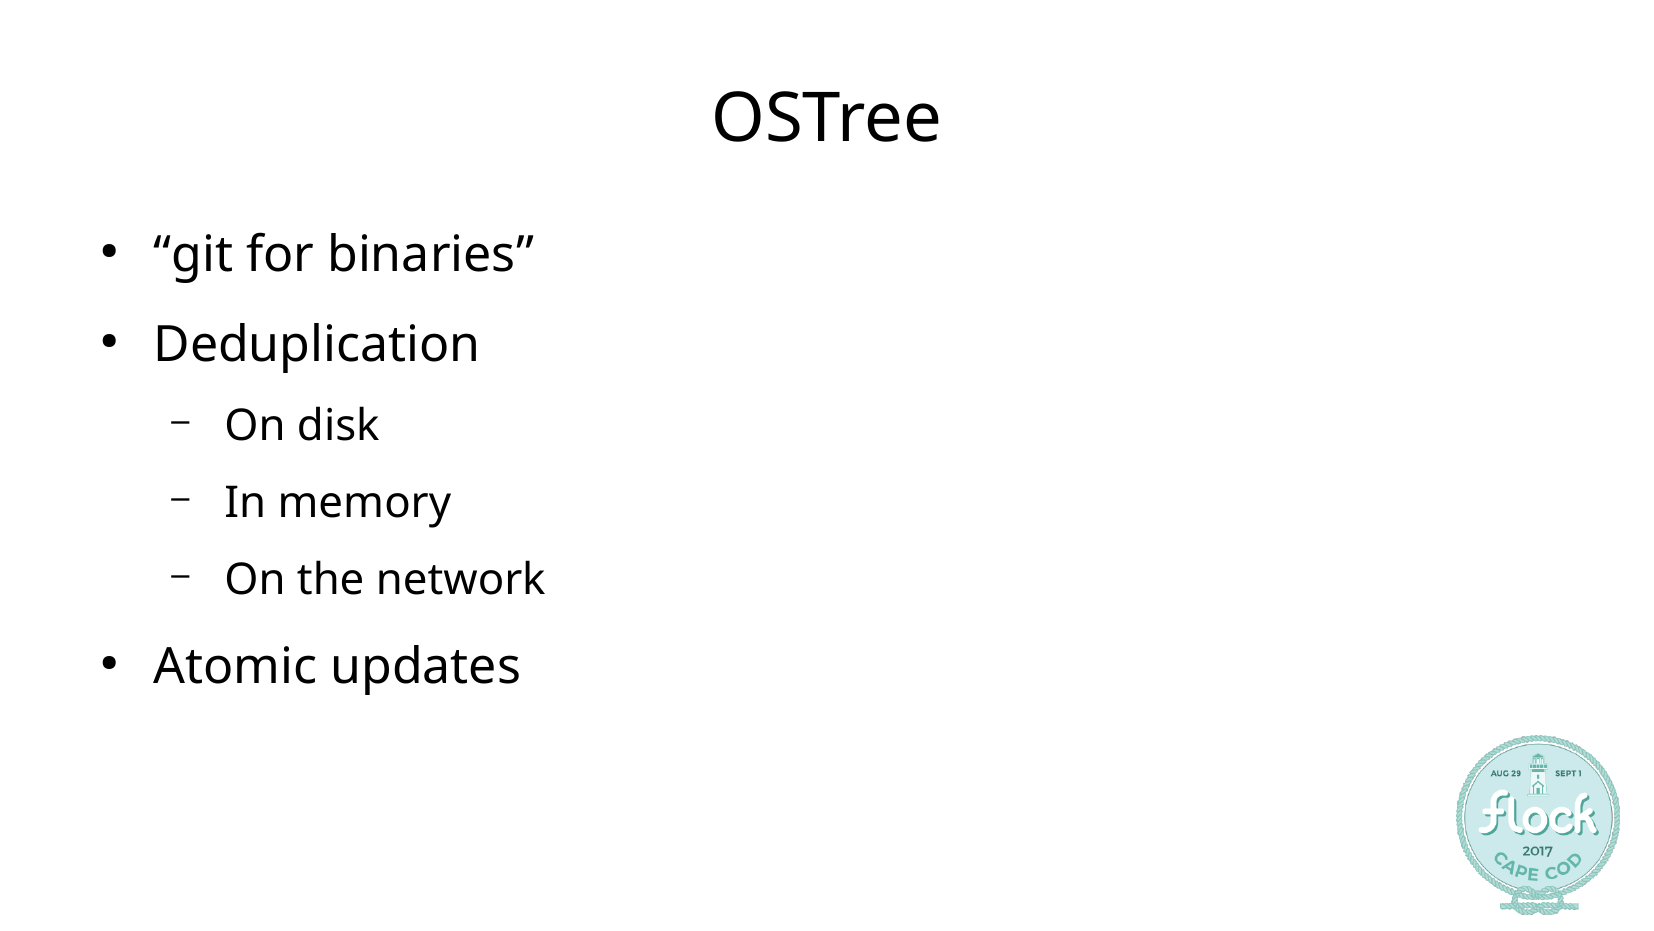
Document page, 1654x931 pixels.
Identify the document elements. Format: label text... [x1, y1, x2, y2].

picture [1456, 735, 1620, 915]
title OSTree [82, 37, 1571, 193]
list “git for binaries” Deduplication On disk In memory On the network Atomic updates [82, 217, 1571, 758]
